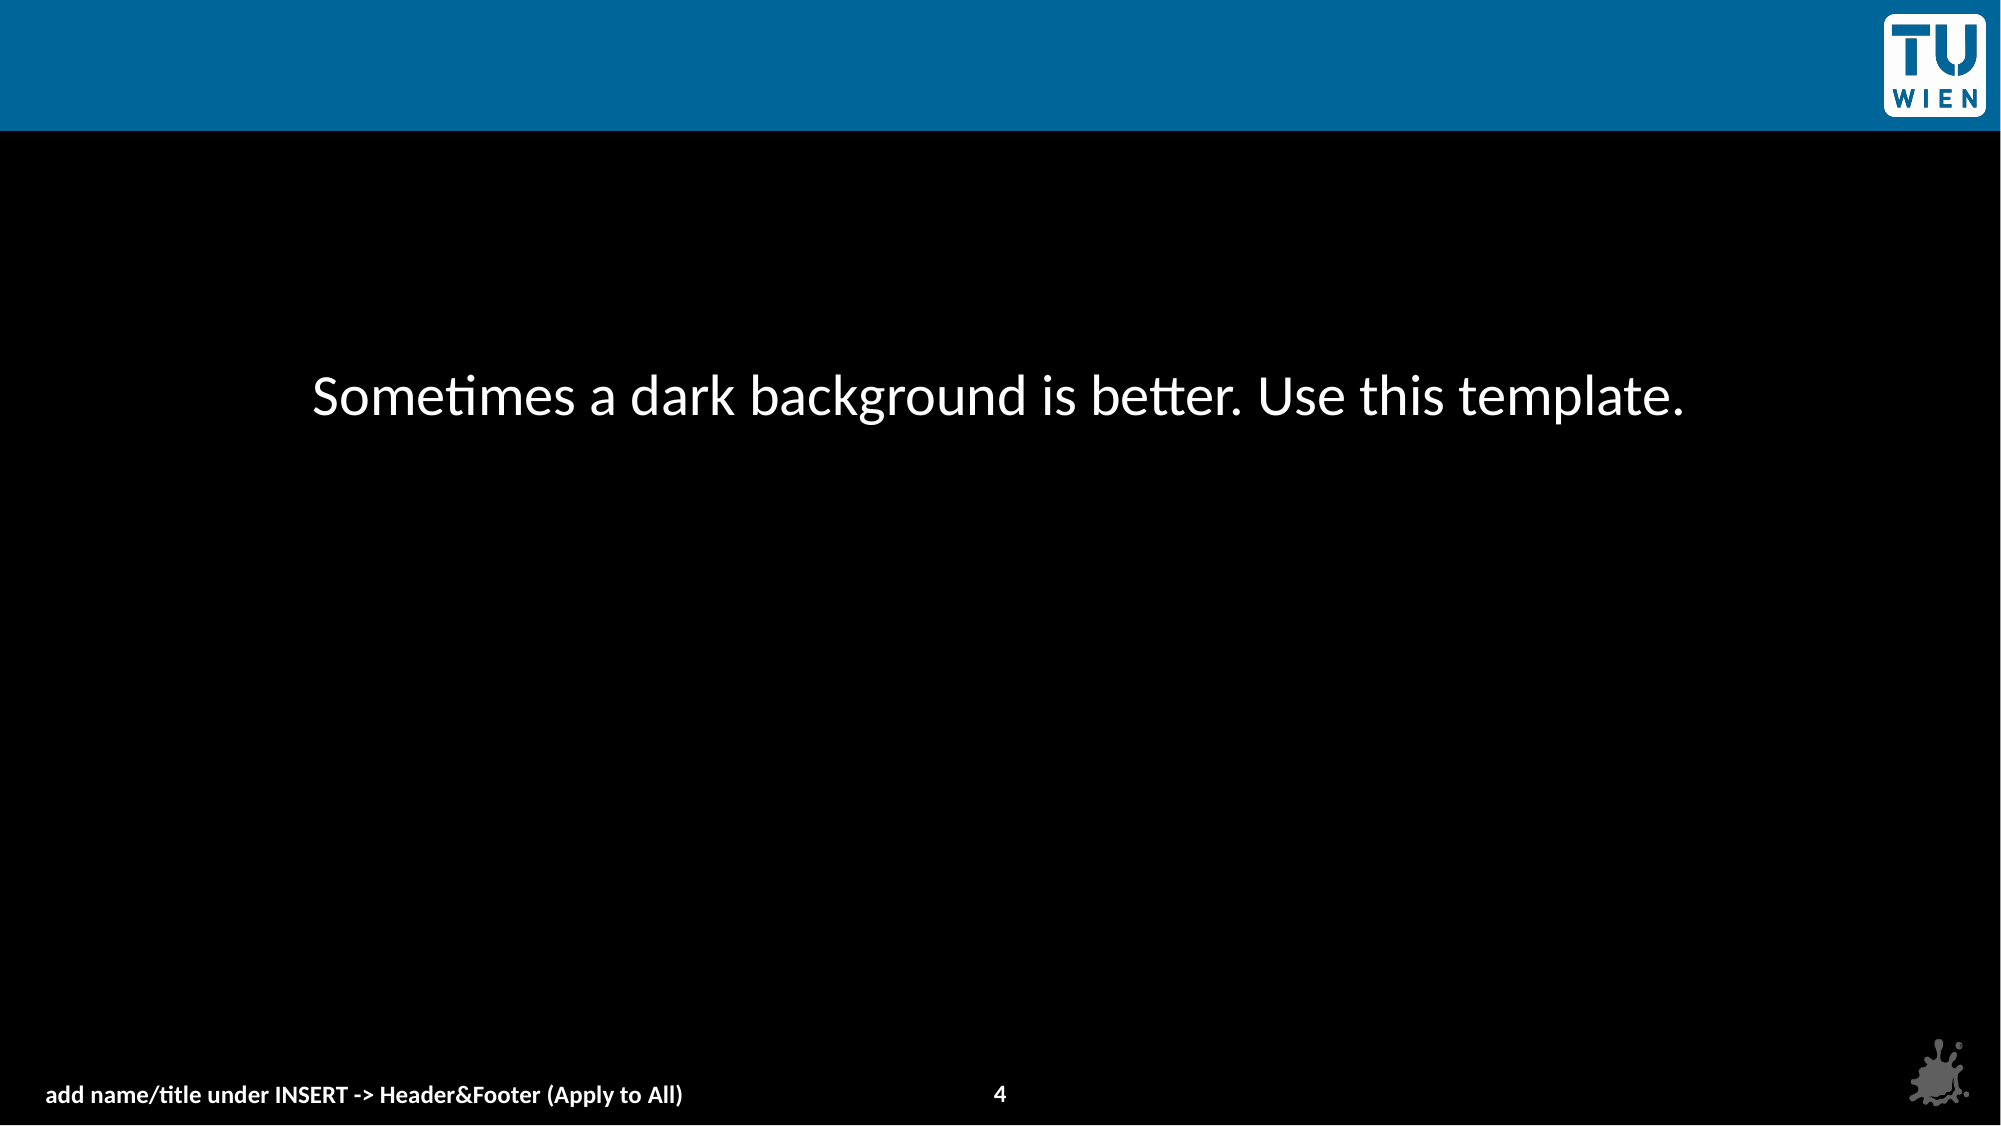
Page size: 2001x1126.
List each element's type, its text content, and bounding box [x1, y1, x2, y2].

picture [1885, 15, 1985, 116]
text_box Sometimes a dark background is better. Use this template. [298, 350, 1703, 435]
footer add name/title under INSERT -> Header&Footer (Apply to All) [25, 1068, 837, 1118]
slide_number <number> [882, 1067, 1119, 1118]
